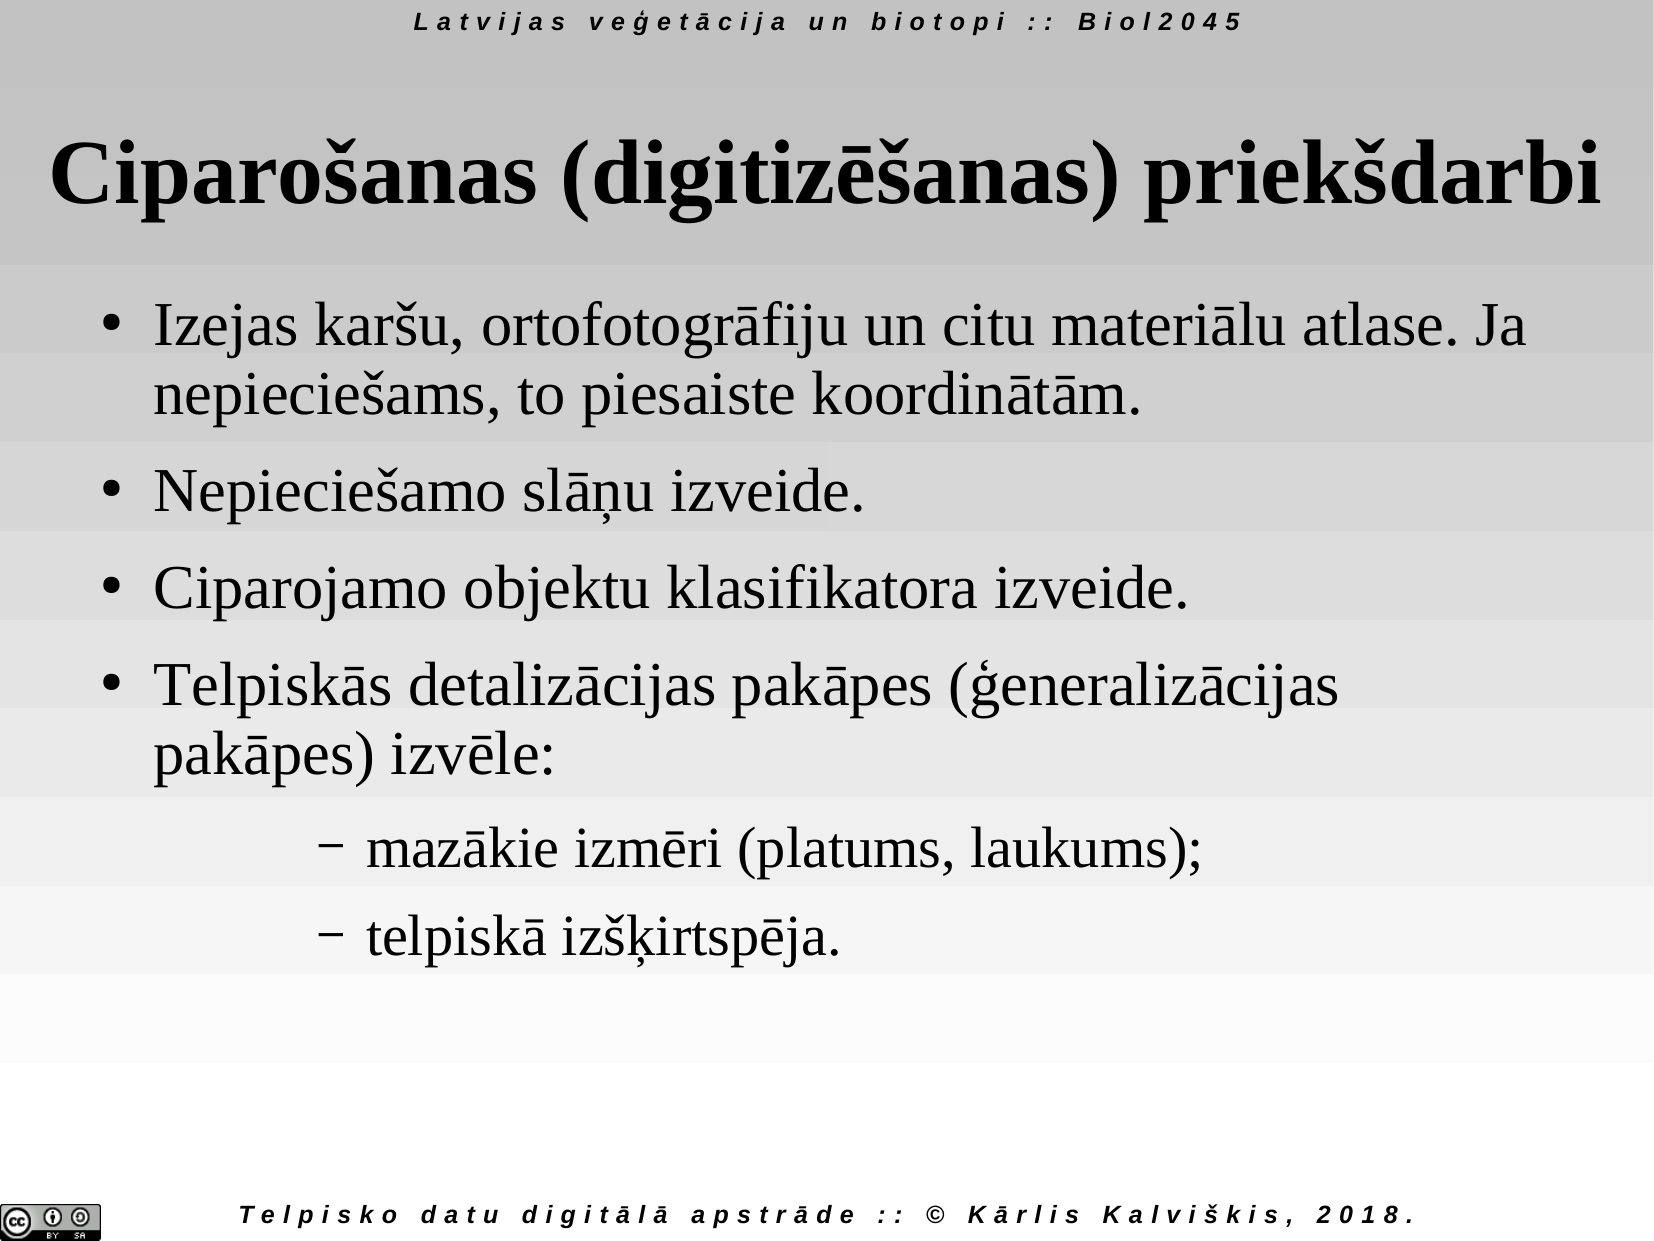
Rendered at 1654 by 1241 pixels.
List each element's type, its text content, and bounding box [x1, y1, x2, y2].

list Izejas karšu, ortofotogrāfiju un citu materiālu atlase. Ja nepieciešams, to piesaiste koordinātām. Nepieciešamo slāņu izveide. Ciparojamo objektu klasifikatora izveide. Telpiskās detalizācijas pakāpes (ģeneralizācijas pakāpes) izvēle: mazākie izmēri (platums, laukums); telpiskā izšķirtspēja. [82, 289, 1571, 1113]
title Ciparošanas (digitizēšanas) priekšdarbi [29, 49, 1625, 296]
picture [0, 0, 1654, 1241]
